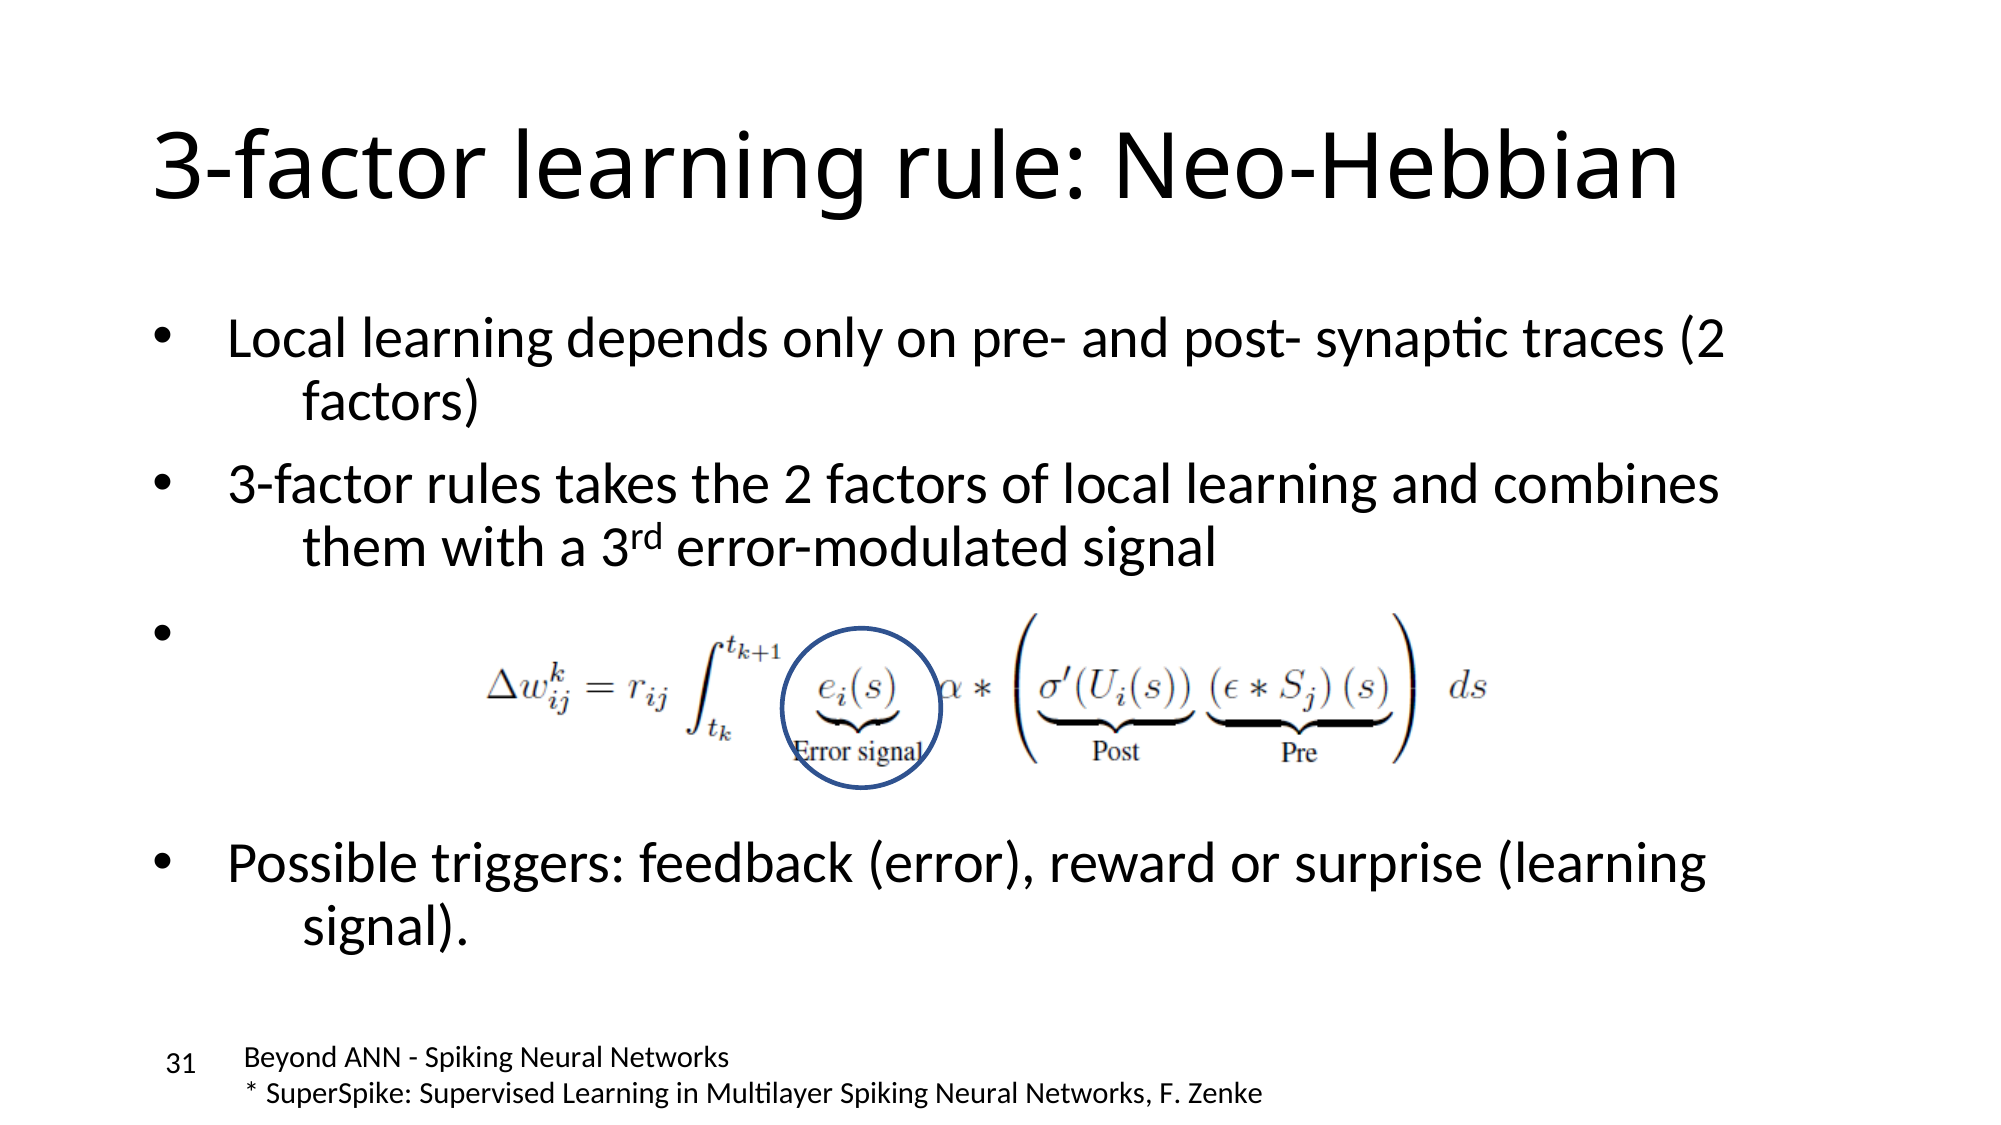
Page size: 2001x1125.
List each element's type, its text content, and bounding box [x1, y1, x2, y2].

title 3-factor learning rule: Neo-Hebbian [137, 59, 1863, 278]
list Local learning depends only on pre- and post- synaptic traces (2 factors) 3-factor rules takes the 2 factors of local learning and combines them with a 3rd error-modulated signal Possible triggers: feedback (error), reward or surprise (learning signal). [137, 299, 1863, 1014]
picture [785, 631, 938, 785]
picture [466, 613, 1506, 788]
text_box [0, 999, 244, 1125]
text_box Beyond ANN - Spiking Neural Networks * SuperSpike: Supervised Learning in Multilayer Spiking Neural Networks, F. Zenke [244, 999, 1785, 1125]
